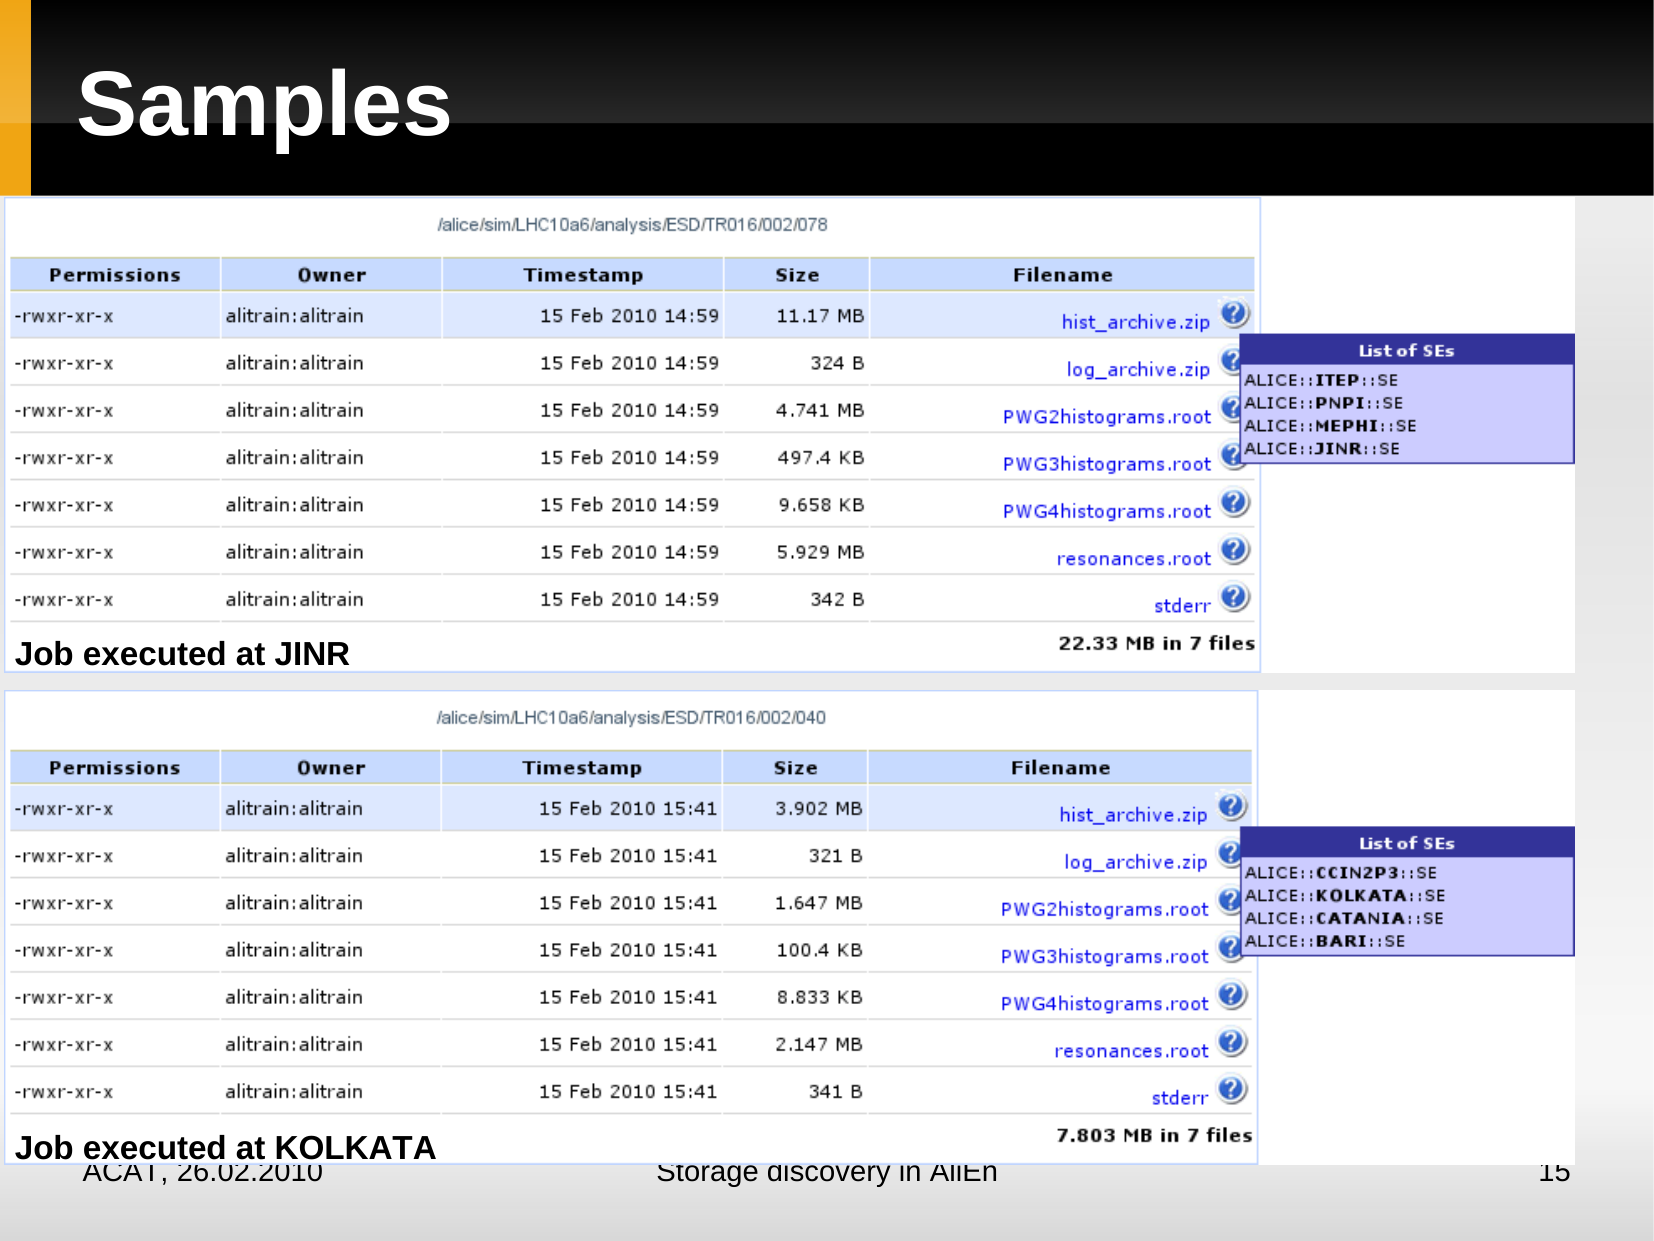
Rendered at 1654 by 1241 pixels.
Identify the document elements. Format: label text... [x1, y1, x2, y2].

title Samples [76, 0, 1565, 197]
text_box Job executed at JINR [0, 628, 1126, 681]
text_box Job executed at KOLKATA [0, 1122, 788, 1175]
picture [107, 1175, 119, 1179]
picture [0, 0, 1654, 1241]
